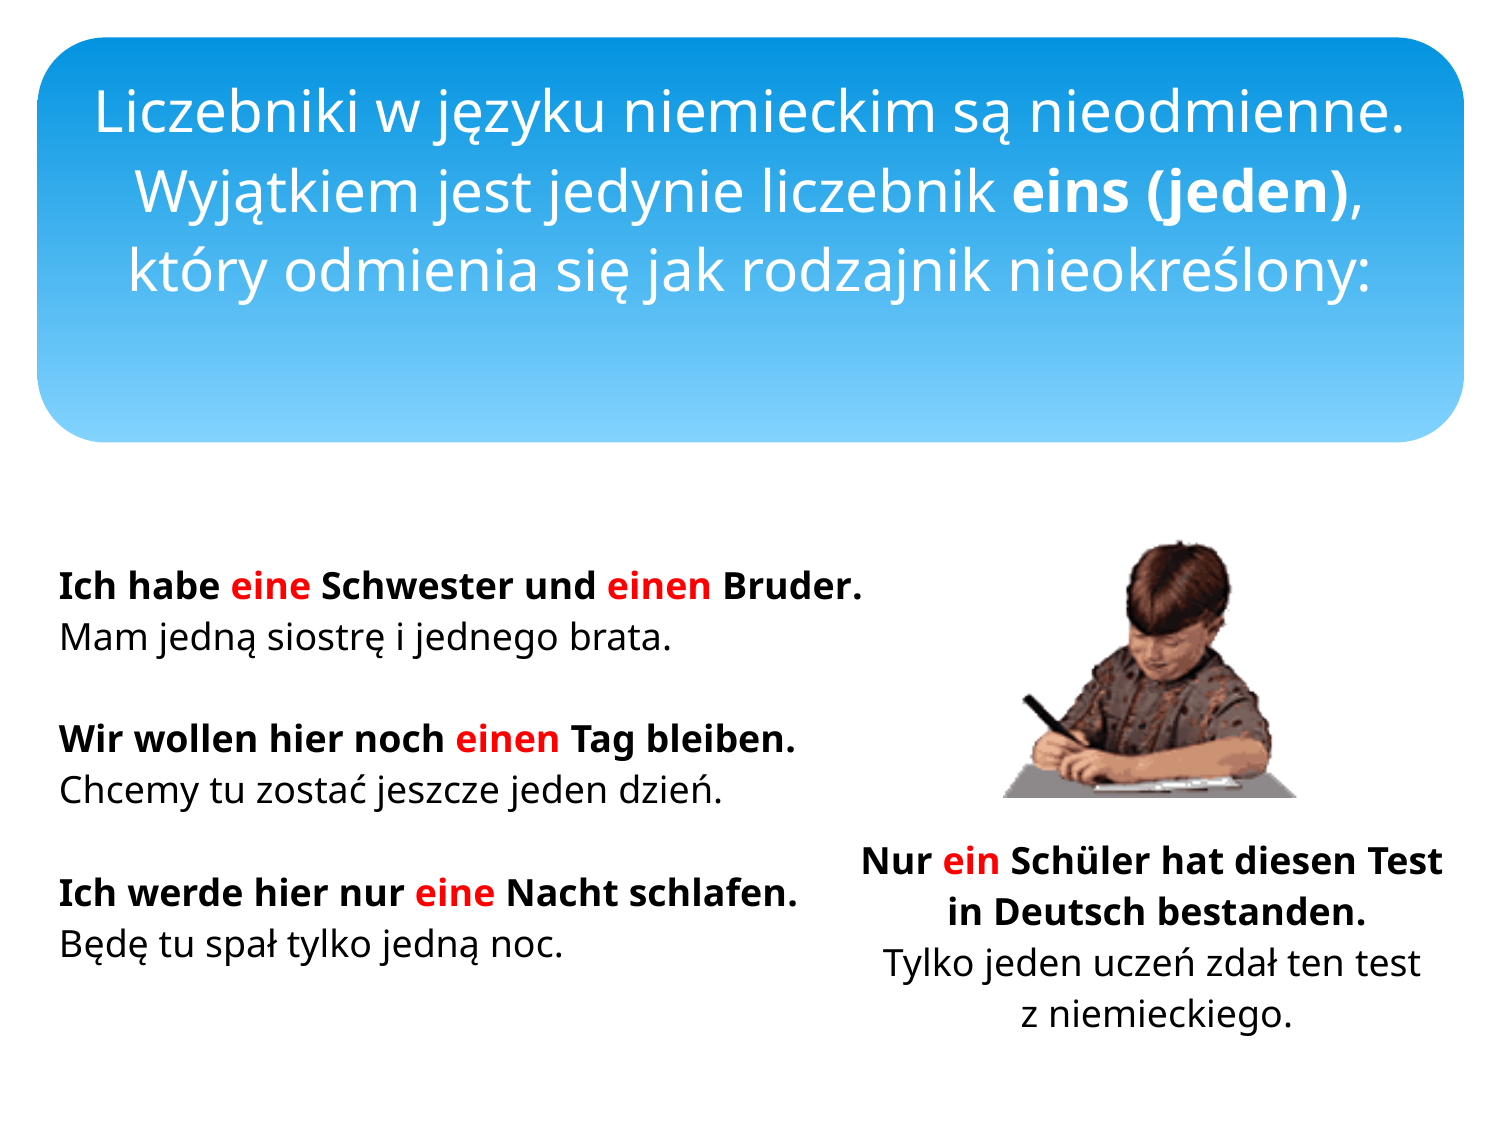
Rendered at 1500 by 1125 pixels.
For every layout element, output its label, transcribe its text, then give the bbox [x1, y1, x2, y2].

table_cell [18, 527, 59, 615]
title Liczebniki w języku niemieckim są nieodmienne. Wyjątkiem jest jedynie liczebnik eins (jeden), który odmienia się jak rodzajnik nieokreślony: [75, 55, 1425, 261]
subtitle Ich habe eine Schwester und einen Bruder. Mam jedną siostrę i jednego brata. Wir wollen hier noch einen Tag bleiben. Chcemy tu zostać jeszcze jeden dzień. Ich werde hier nur eine Nacht schlafen. Będę tu spał tylko jedną noc. [59, 472, 1447, 1093]
table_cell [18, 752, 59, 857]
table_cell [1447, 615, 1465, 752]
table_cell [1447, 527, 1465, 615]
table_cell [1447, 752, 1465, 826]
table_cell [18, 615, 59, 752]
picture [1003, 531, 1300, 798]
table_header [18, 433, 789, 527]
table_cell [18, 857, 59, 975]
text_box Nur ein Schüler hat diesen Test in Deutsch bestanden. Tylko jeden uczeń zdał ten test z niemieckiego. [708, 826, 1500, 1025]
table_header [789, 433, 1465, 527]
